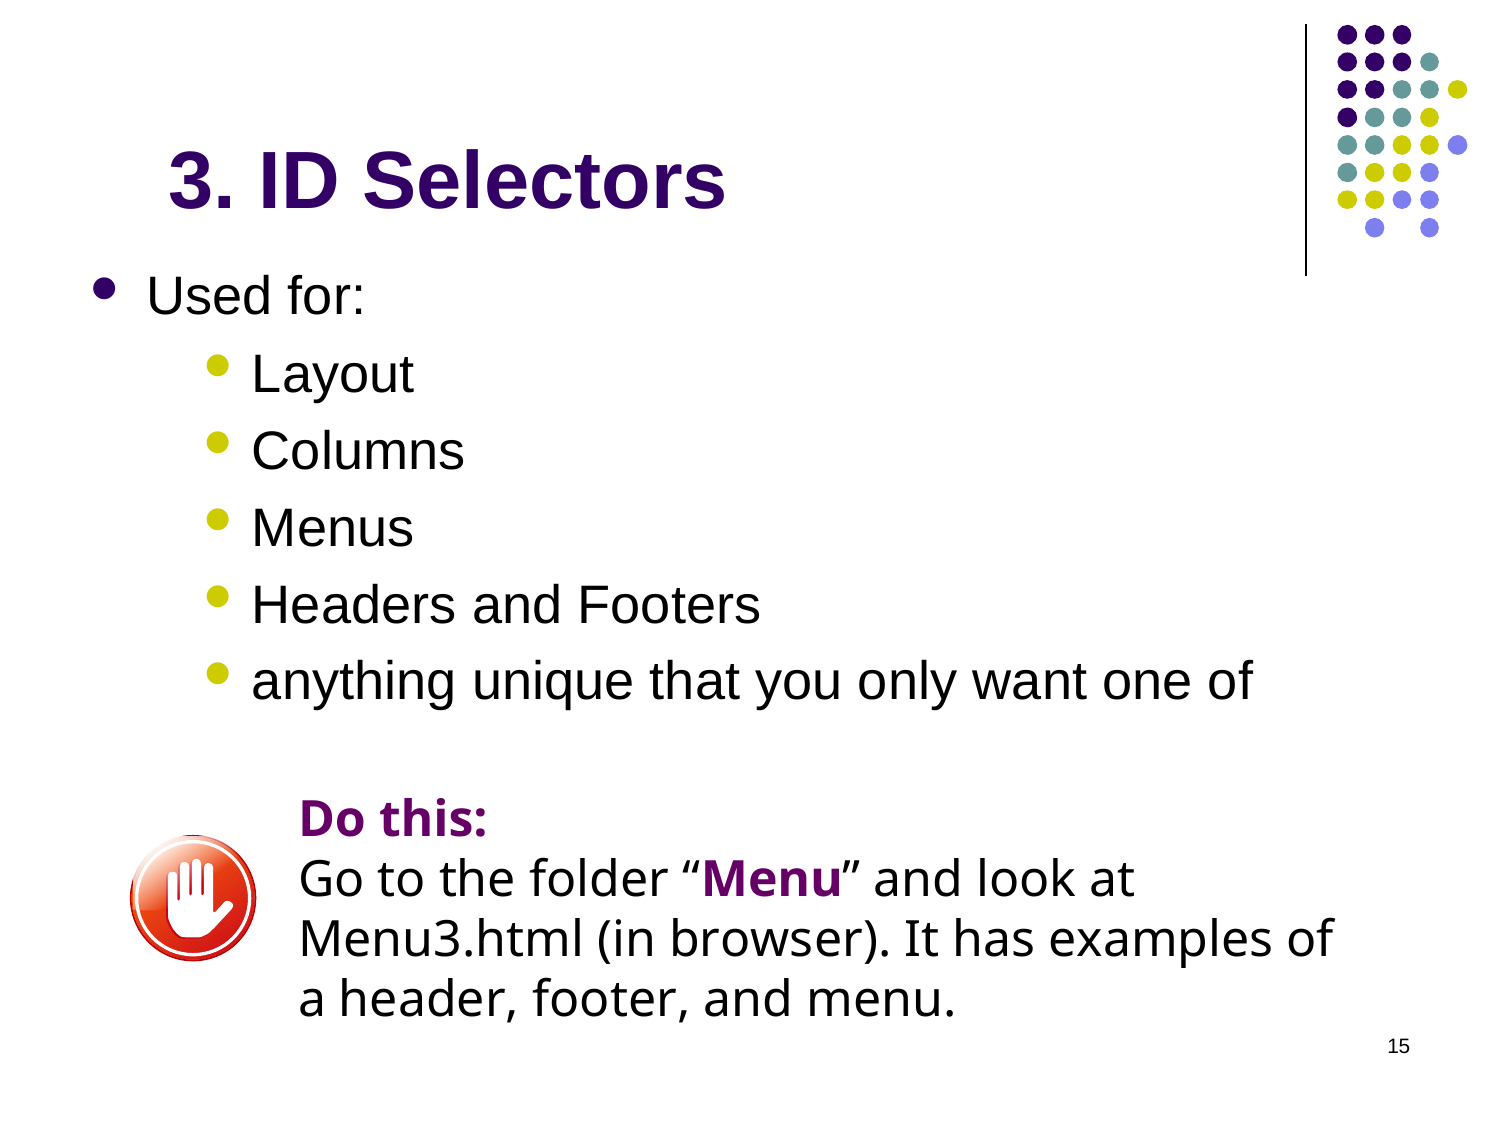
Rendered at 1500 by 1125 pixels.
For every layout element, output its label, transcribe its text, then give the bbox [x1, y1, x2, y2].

list Used for: Layout Columns Menus Headers and Footers anything unique that you only want one of [75, 259, 1382, 815]
text_box <number> [1074, 1025, 1426, 1101]
title 3. ID Selectors [153, 20, 1313, 233]
text_box Do this: Go to the folder “Menu” and look at Menu3.html (in browser). It has examples of a header, footer, and menu. [283, 779, 1382, 1035]
picture [105, 802, 283, 981]
